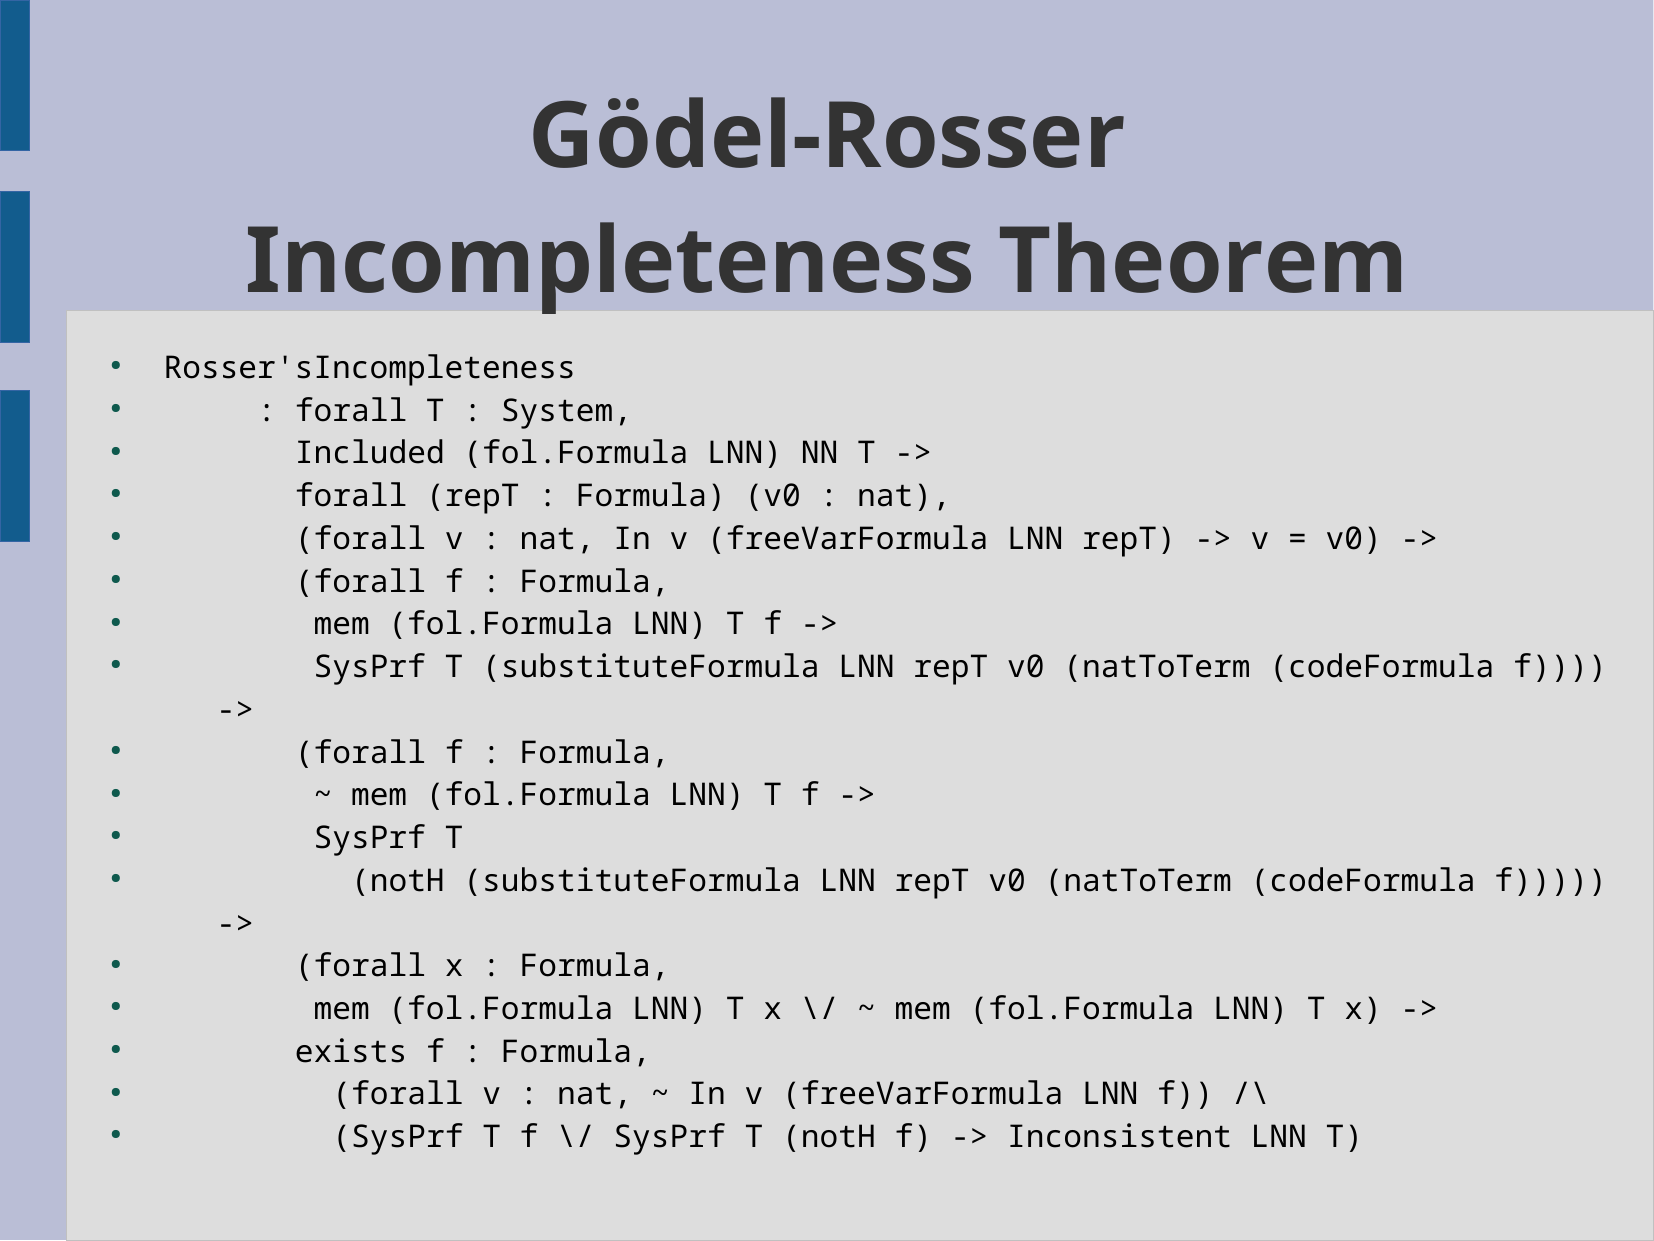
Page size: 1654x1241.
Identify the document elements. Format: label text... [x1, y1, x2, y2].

title Gödel-Rosser Incompleteness Theorem [121, 55, 1534, 334]
list Rosser'sIncompleteness : forall T : System, Included (fol.Formula LNN) NN T -> forall (repT : Formula) (v0 : nat), (forall v : nat, In v (freeVarFormula LNN repT) -> v = v0) -> (forall f : Formula, mem (fol.Formula LNN) T f -> SysPrf T (substituteFormula LNN repT v0 (natToTerm (codeFormula f)))) -> (forall f : Formula, ~ mem (fol.Formula LNN) T f -> SysPrf T (notH (substituteFormula LNN repT v0 (natToTerm (codeFormula f))))) -> (forall x : Formula, mem (fol.Formula LNN) T x \/ ~ mem (fol.Formula LNN) T x) -> exists f : Formula, (forall v : nat, ~ In v (freeVarFormula LNN f)) /\ (SysPrf T f \/ SysPrf T (notH f) -> Inconsistent LNN T) [75, 344, 1613, 1076]
